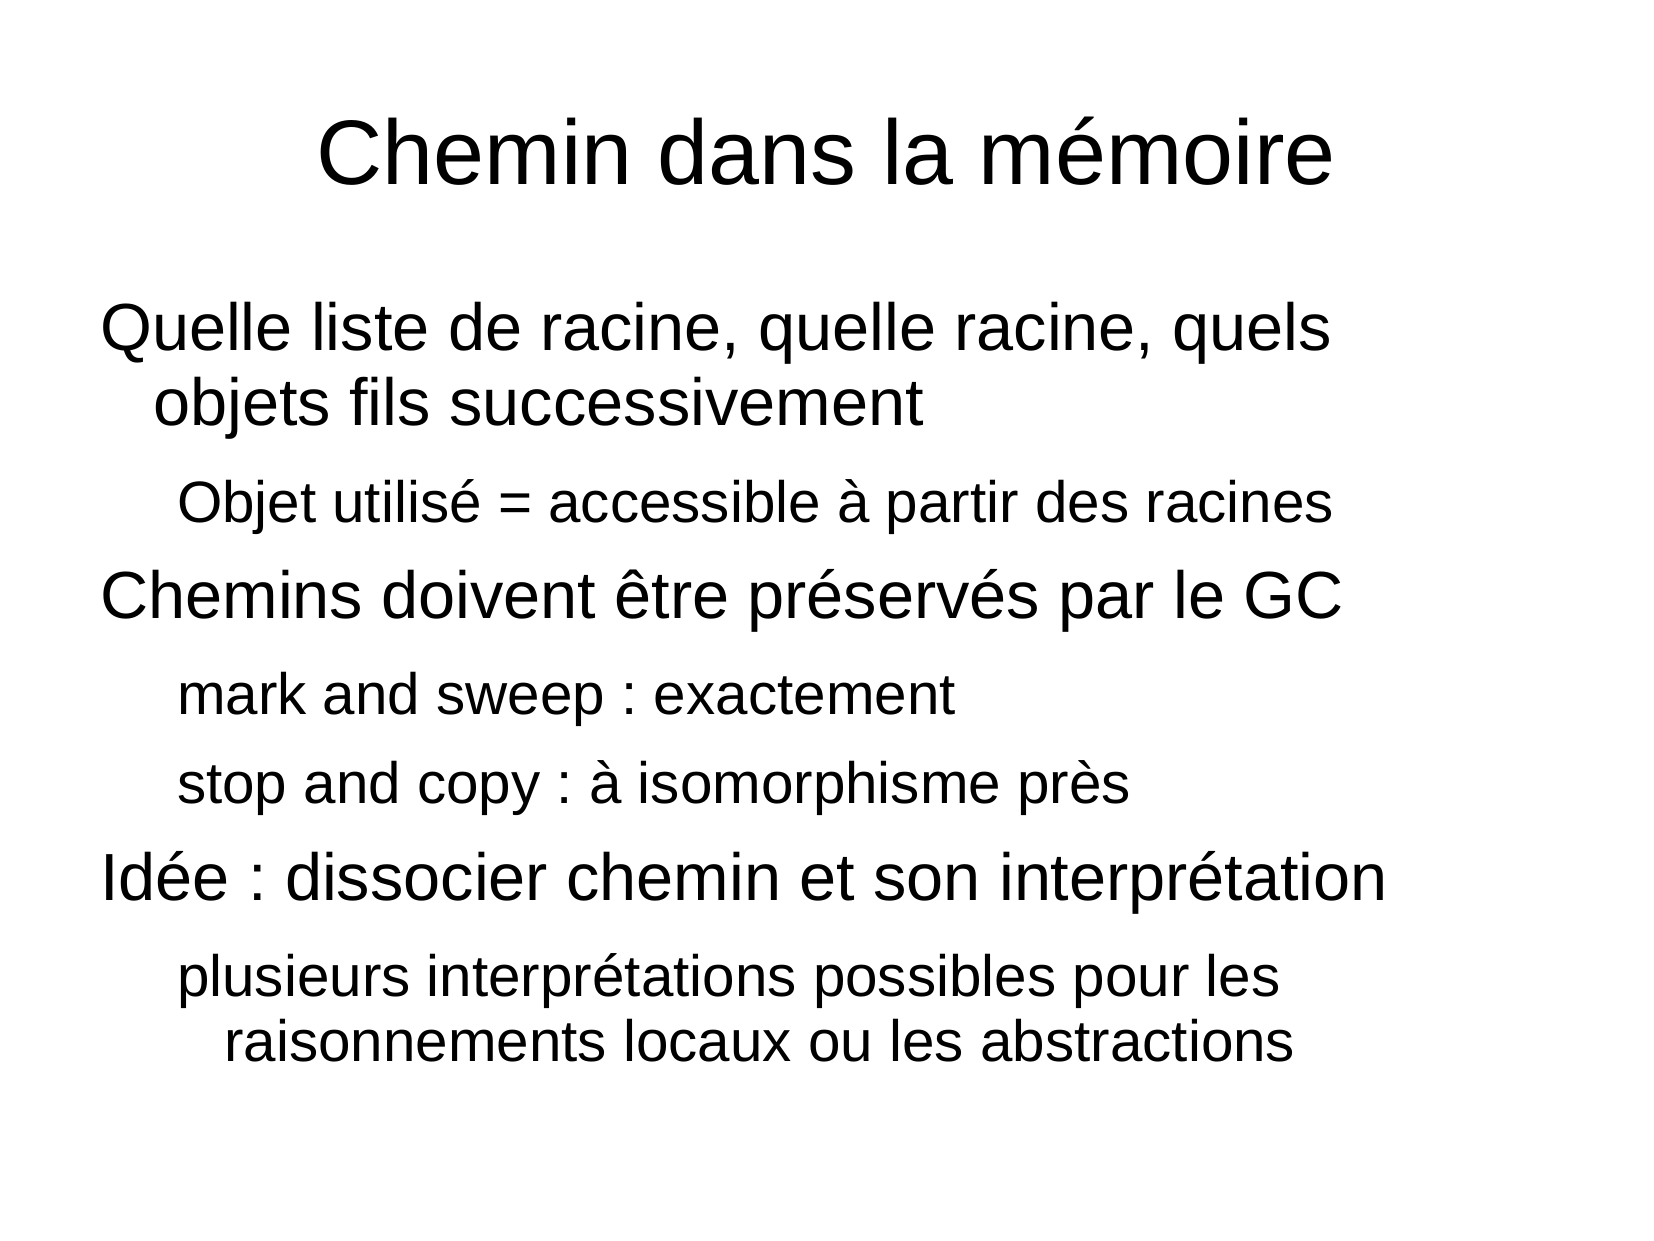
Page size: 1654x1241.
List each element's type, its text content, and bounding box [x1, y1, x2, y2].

title Chemin dans la mémoire [82, 56, 1571, 250]
list Quelle liste de racine, quelle racine, quels objets fils successivement Objet utilisé = accessible à partir des racines Chemins doivent être préservés par le GC mark and sweep : exactement stop and copy : à isomorphisme près Idée : dissocier chemin et son interprétation plusieurs interprétations possibles pour les raisonnements locaux ou les abstractions [82, 290, 1454, 1145]
